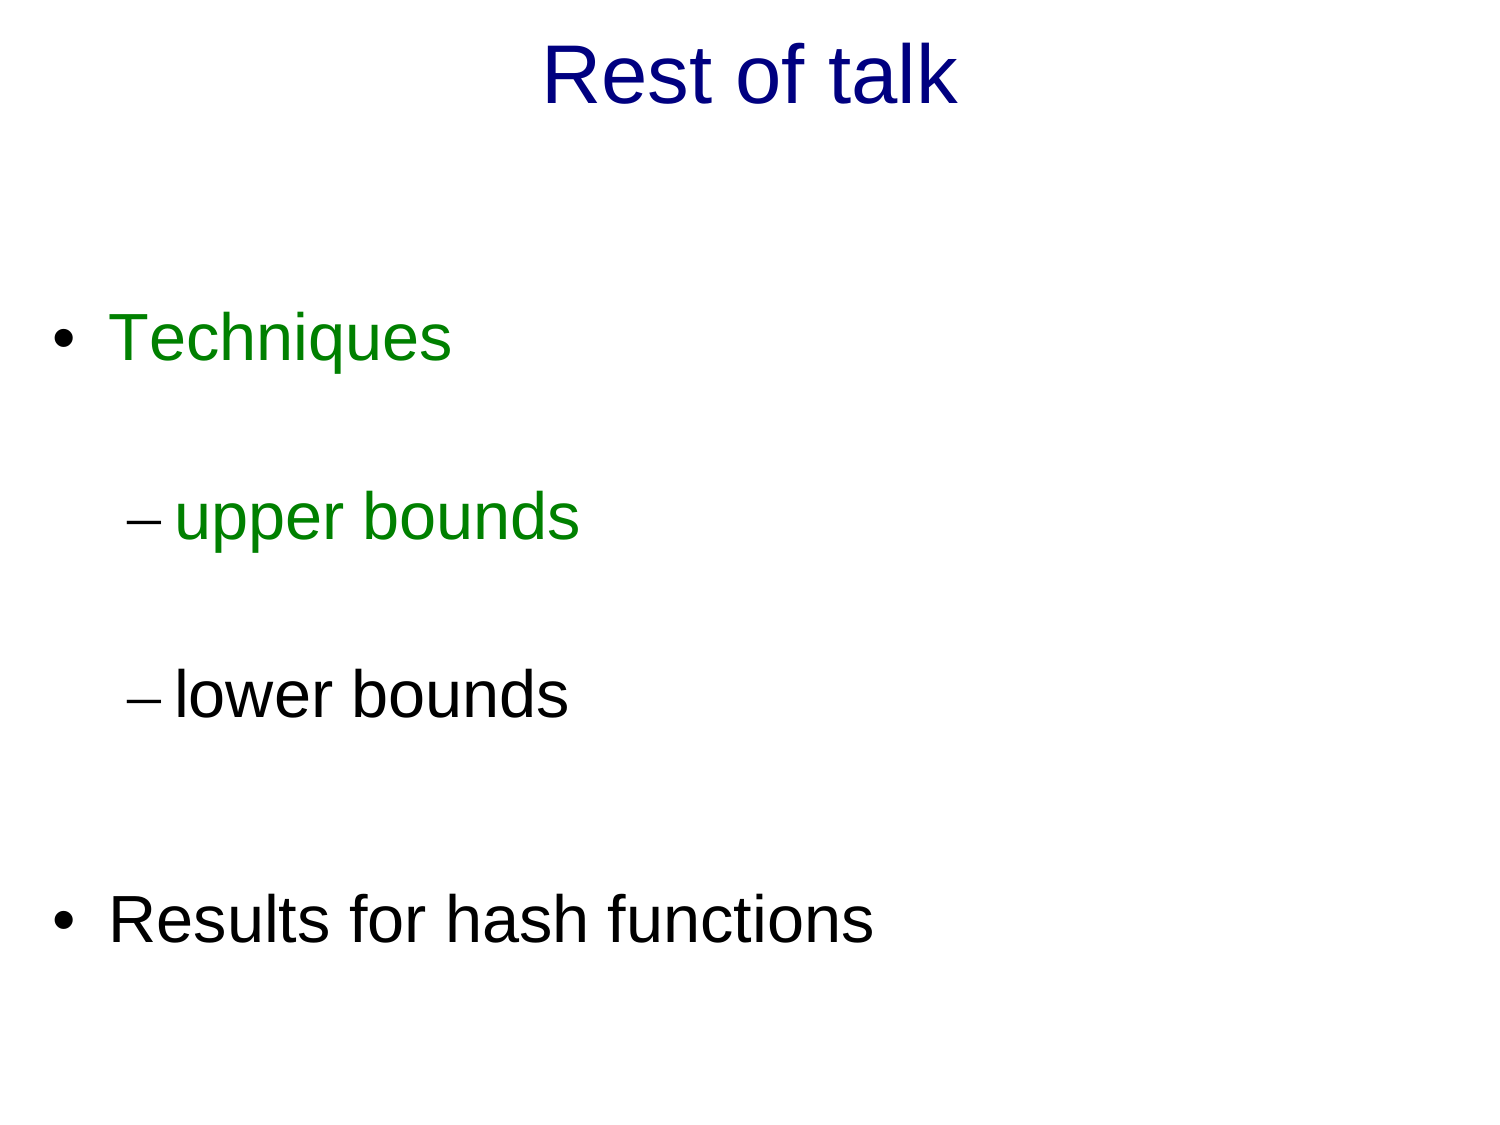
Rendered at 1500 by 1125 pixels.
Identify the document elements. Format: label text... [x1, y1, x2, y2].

title Rest of talk [112, 0, 1388, 150]
list Techniques upper bounds lower bounds Results for hash functions [37, 162, 1500, 1125]
